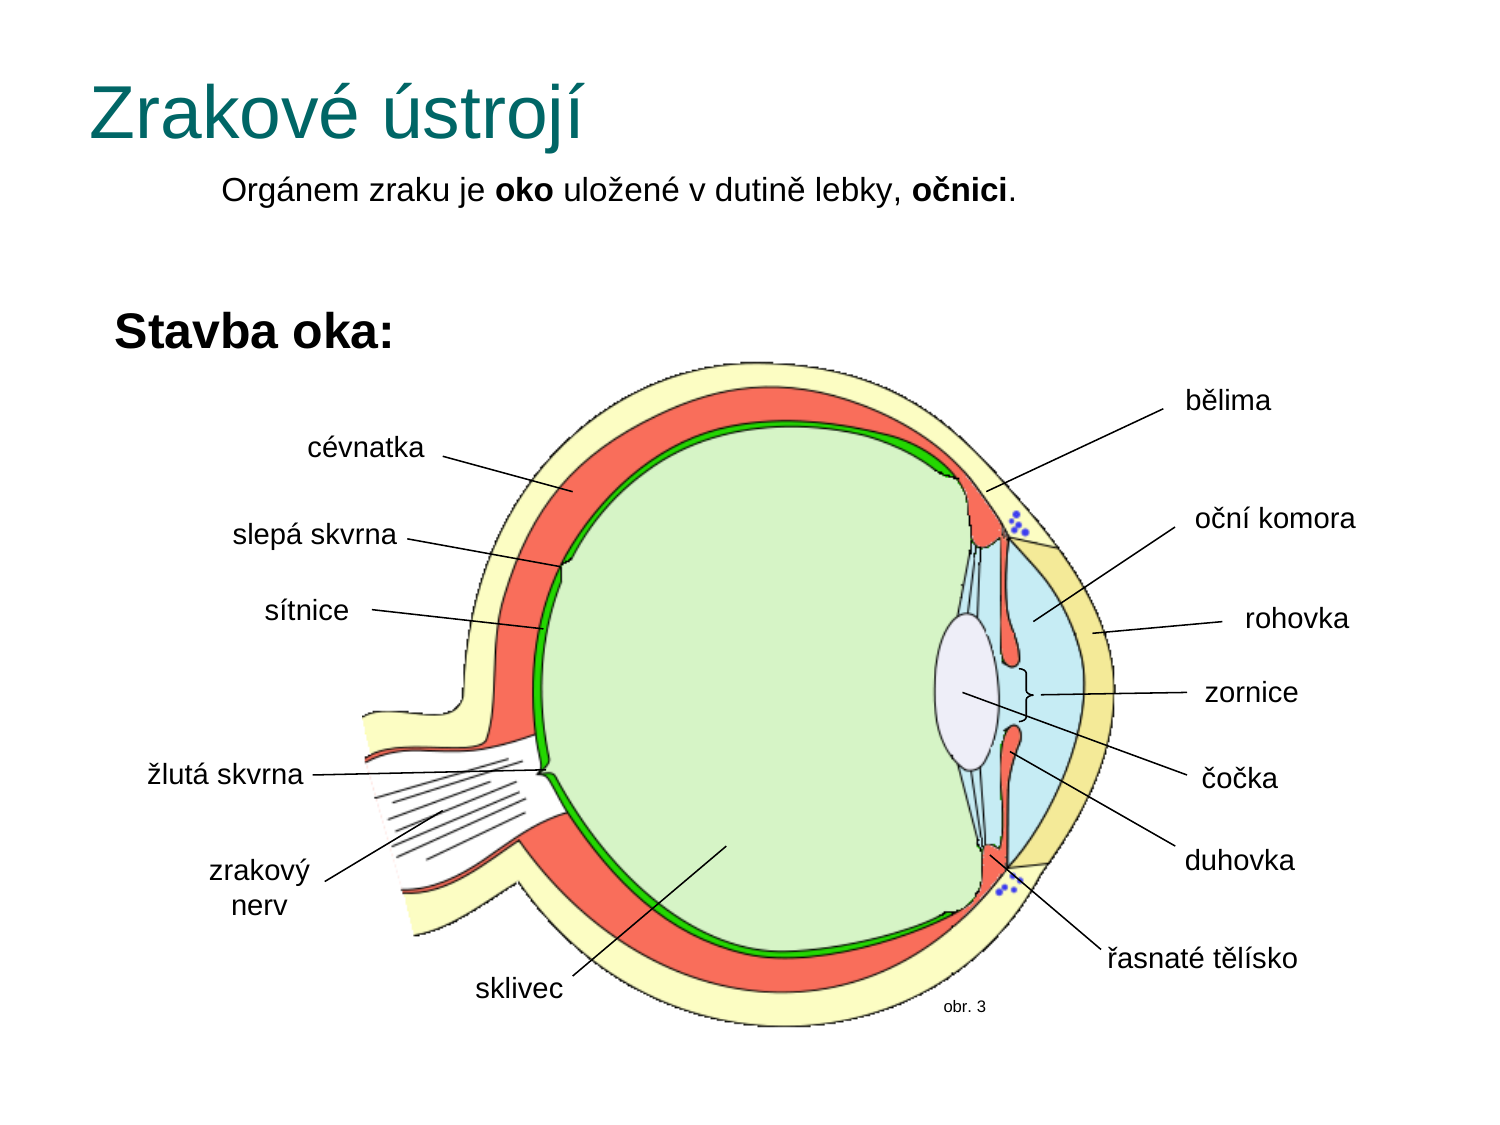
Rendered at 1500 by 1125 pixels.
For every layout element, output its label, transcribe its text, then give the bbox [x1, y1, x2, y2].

title Zrakové ústrojí [74, 18, 1313, 162]
picture [362, 298, 1188, 1115]
text_box řasnaté tělísko [1090, 931, 1316, 982]
text_box sítnice [218, 583, 396, 634]
text_box zornice [1163, 666, 1341, 717]
text_box sklivec [430, 961, 609, 1012]
text_box cévnatka [277, 420, 455, 472]
text_box zrakový nerv [171, 843, 349, 930]
text_box bělima [1139, 373, 1317, 424]
text_box Orgánem zraku je oko uložené v dutině lebky, očnici. [206, 160, 1223, 217]
text_box Stavba oka: [100, 290, 467, 367]
text_box čočka [1151, 751, 1329, 802]
text_box žlutá skvrna [119, 747, 332, 798]
text_box slepá skvrna [208, 507, 422, 558]
text_box rohovka [1208, 591, 1386, 642]
text_box duhovka [1151, 834, 1329, 885]
text_box obr. 3 [928, 987, 1036, 1024]
text_box oční komora [1163, 491, 1388, 543]
